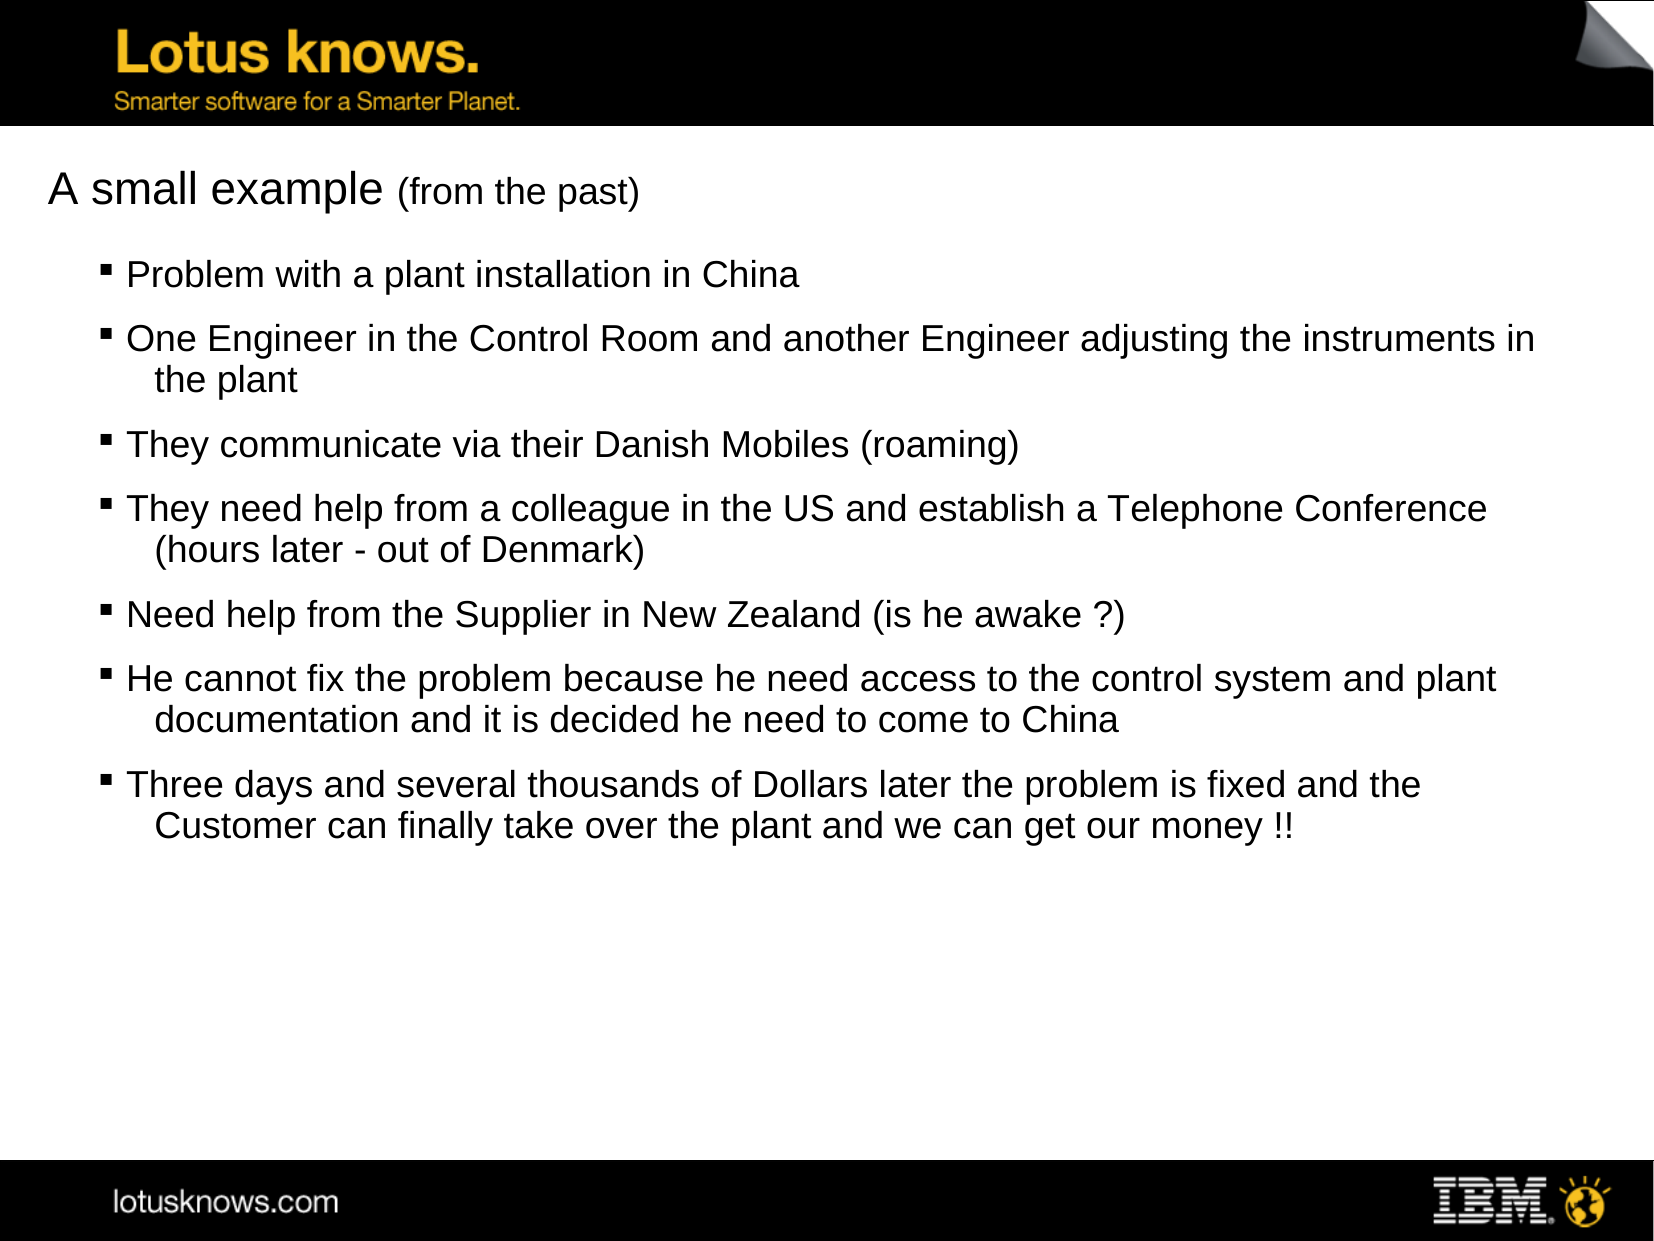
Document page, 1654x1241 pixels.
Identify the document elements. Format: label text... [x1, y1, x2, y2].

text_box Problem with a plant installation in China One Engineer in the Control Room and another Engineer adjusting the instruments in the plant They communicate via their Danish Mobiles (roaming) They need help from a colleague in the US and establish a Telephone Conference (hours later - out of Denmark) Need help from the Supplier in New Zealand (is he awake ?) He cannot fix the problem because he need access to the control system and plant documentation and it is decided he need to come to China Three days and several thousands of Dollars later the problem is fixed and the Customer can finally take over the plant and we can get our money !! [82, 246, 1596, 1103]
picture [0, 0, 1654, 126]
picture [0, 1160, 1654, 1241]
title A small example (from the past) [32, 159, 1604, 276]
